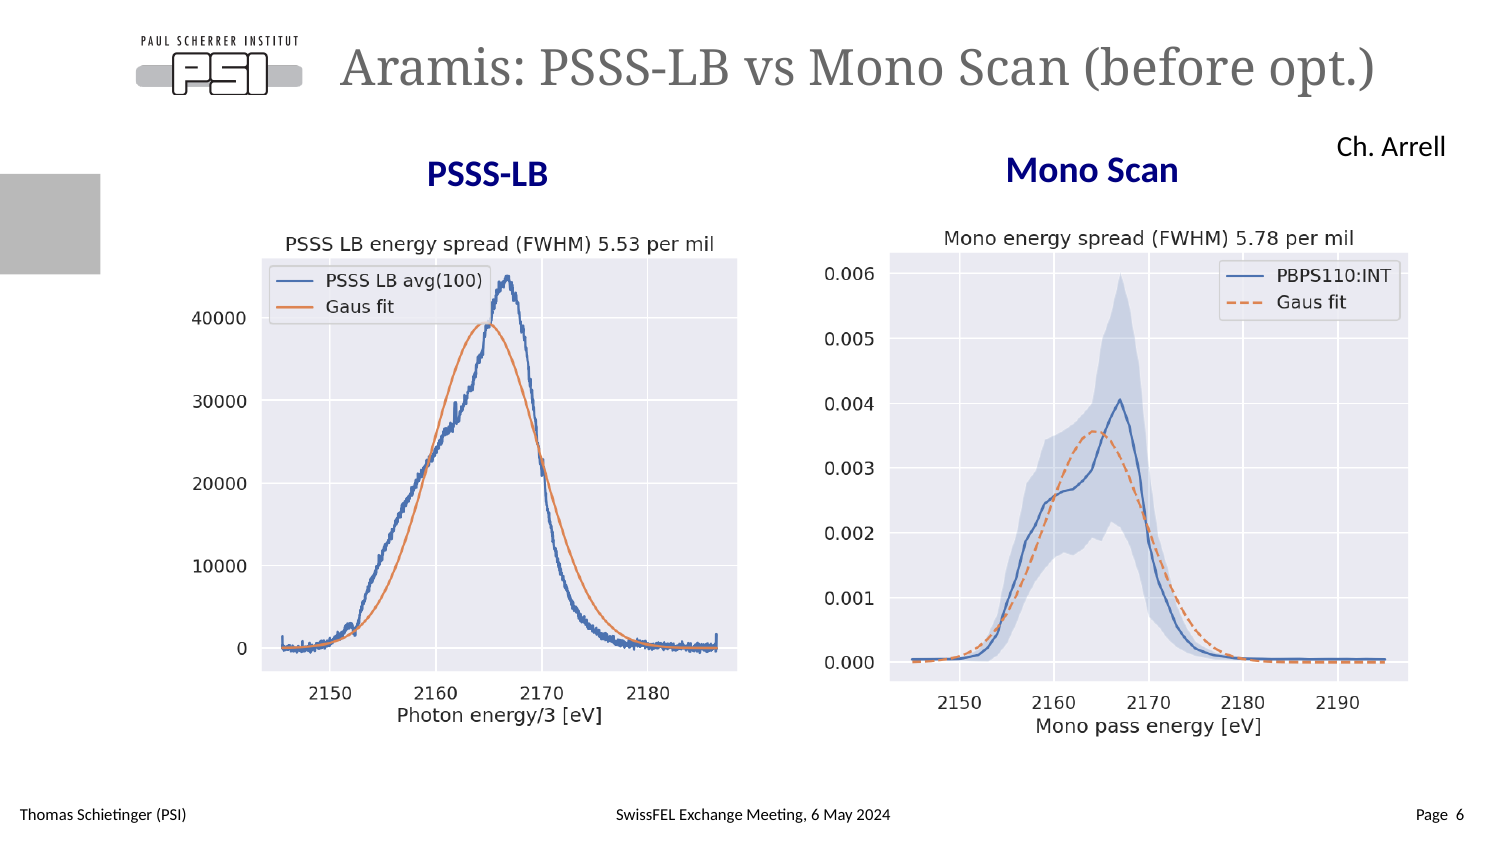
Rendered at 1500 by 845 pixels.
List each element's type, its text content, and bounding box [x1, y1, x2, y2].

text_box PSSS-LB [412, 150, 564, 203]
picture [815, 222, 1416, 744]
title Aramis: PSSS-LB vs Mono Scan (before opt.) [340, 35, 1442, 98]
text_box Ch. Arrell [1322, 126, 1462, 171]
text_box Mono Scan [990, 147, 1194, 200]
picture [183, 228, 745, 733]
